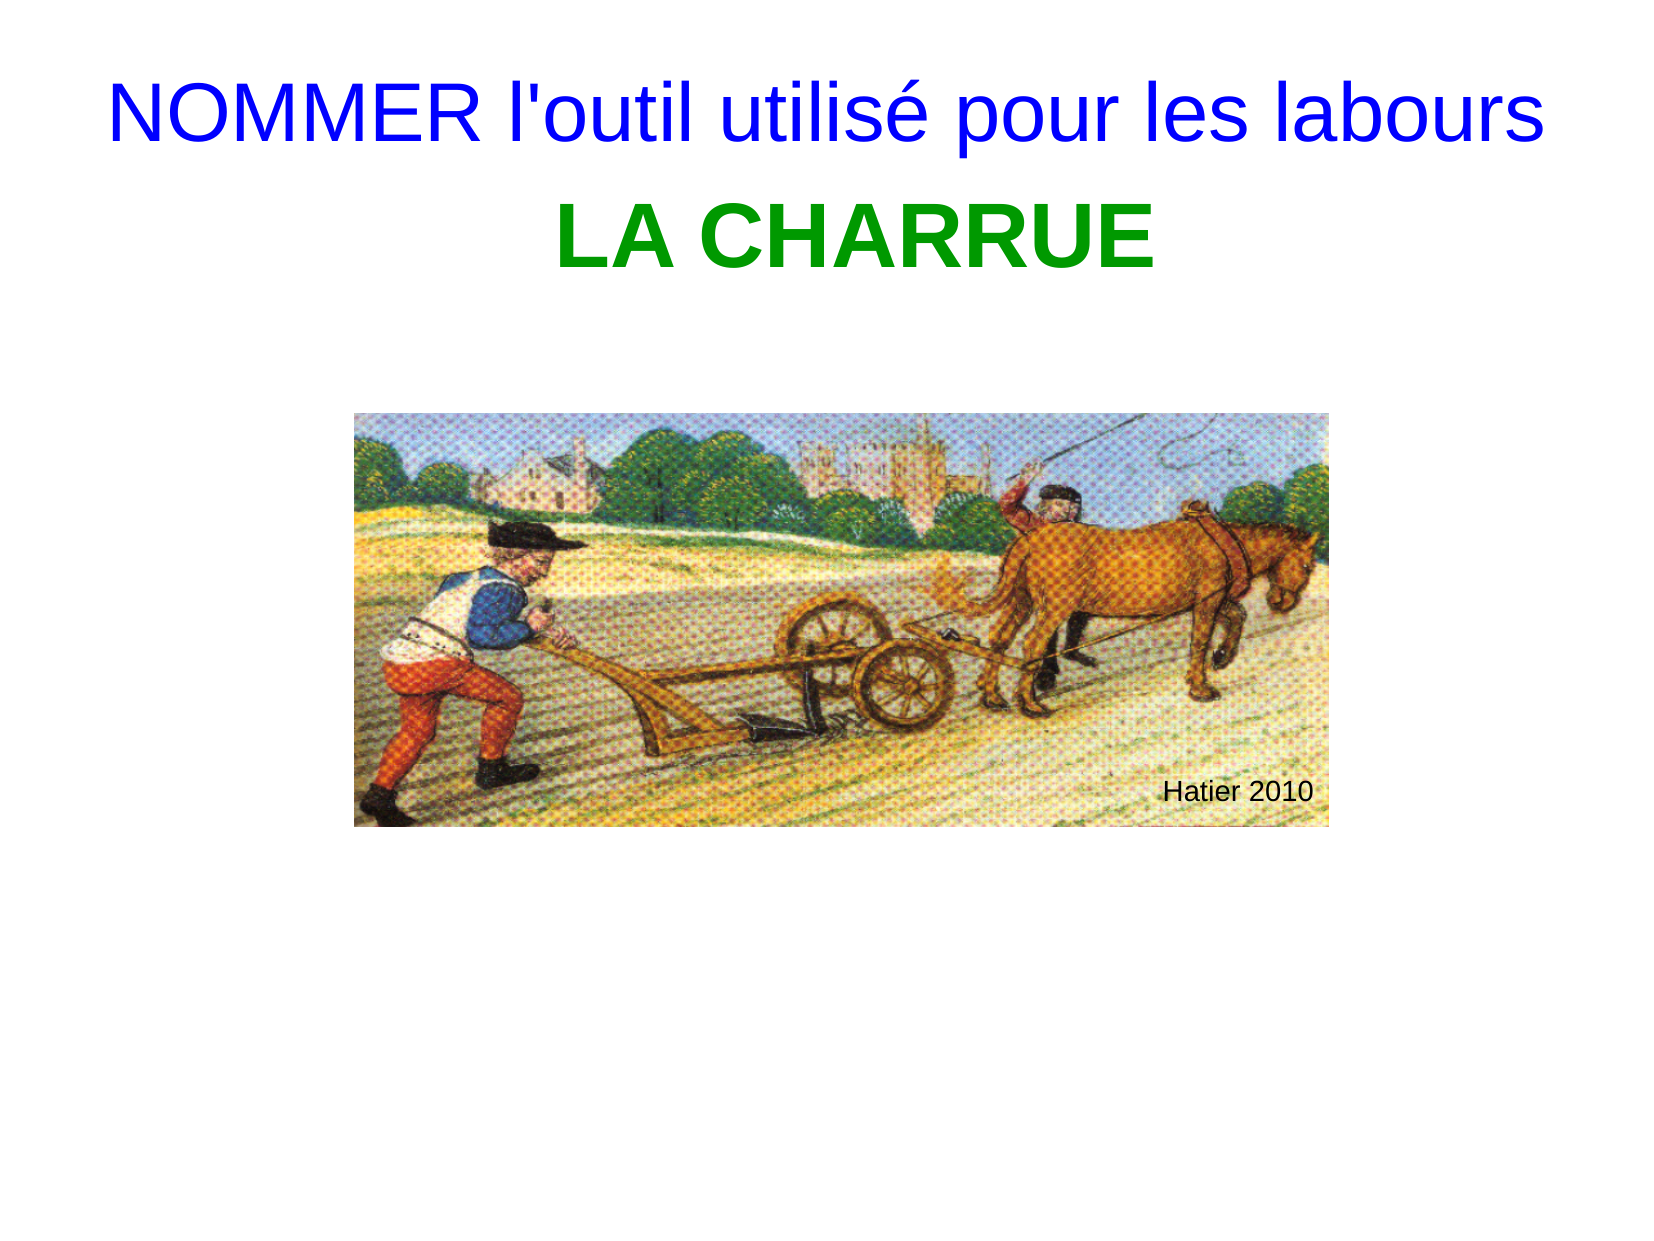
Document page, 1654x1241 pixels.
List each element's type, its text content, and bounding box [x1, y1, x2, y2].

text_box NOMMER l'outil utilisé pour les labours [59, 59, 1595, 167]
text_box LA CHARRUE [88, 177, 1625, 296]
text_box Hatier 2010 [974, 767, 1329, 816]
picture [354, 413, 1329, 827]
